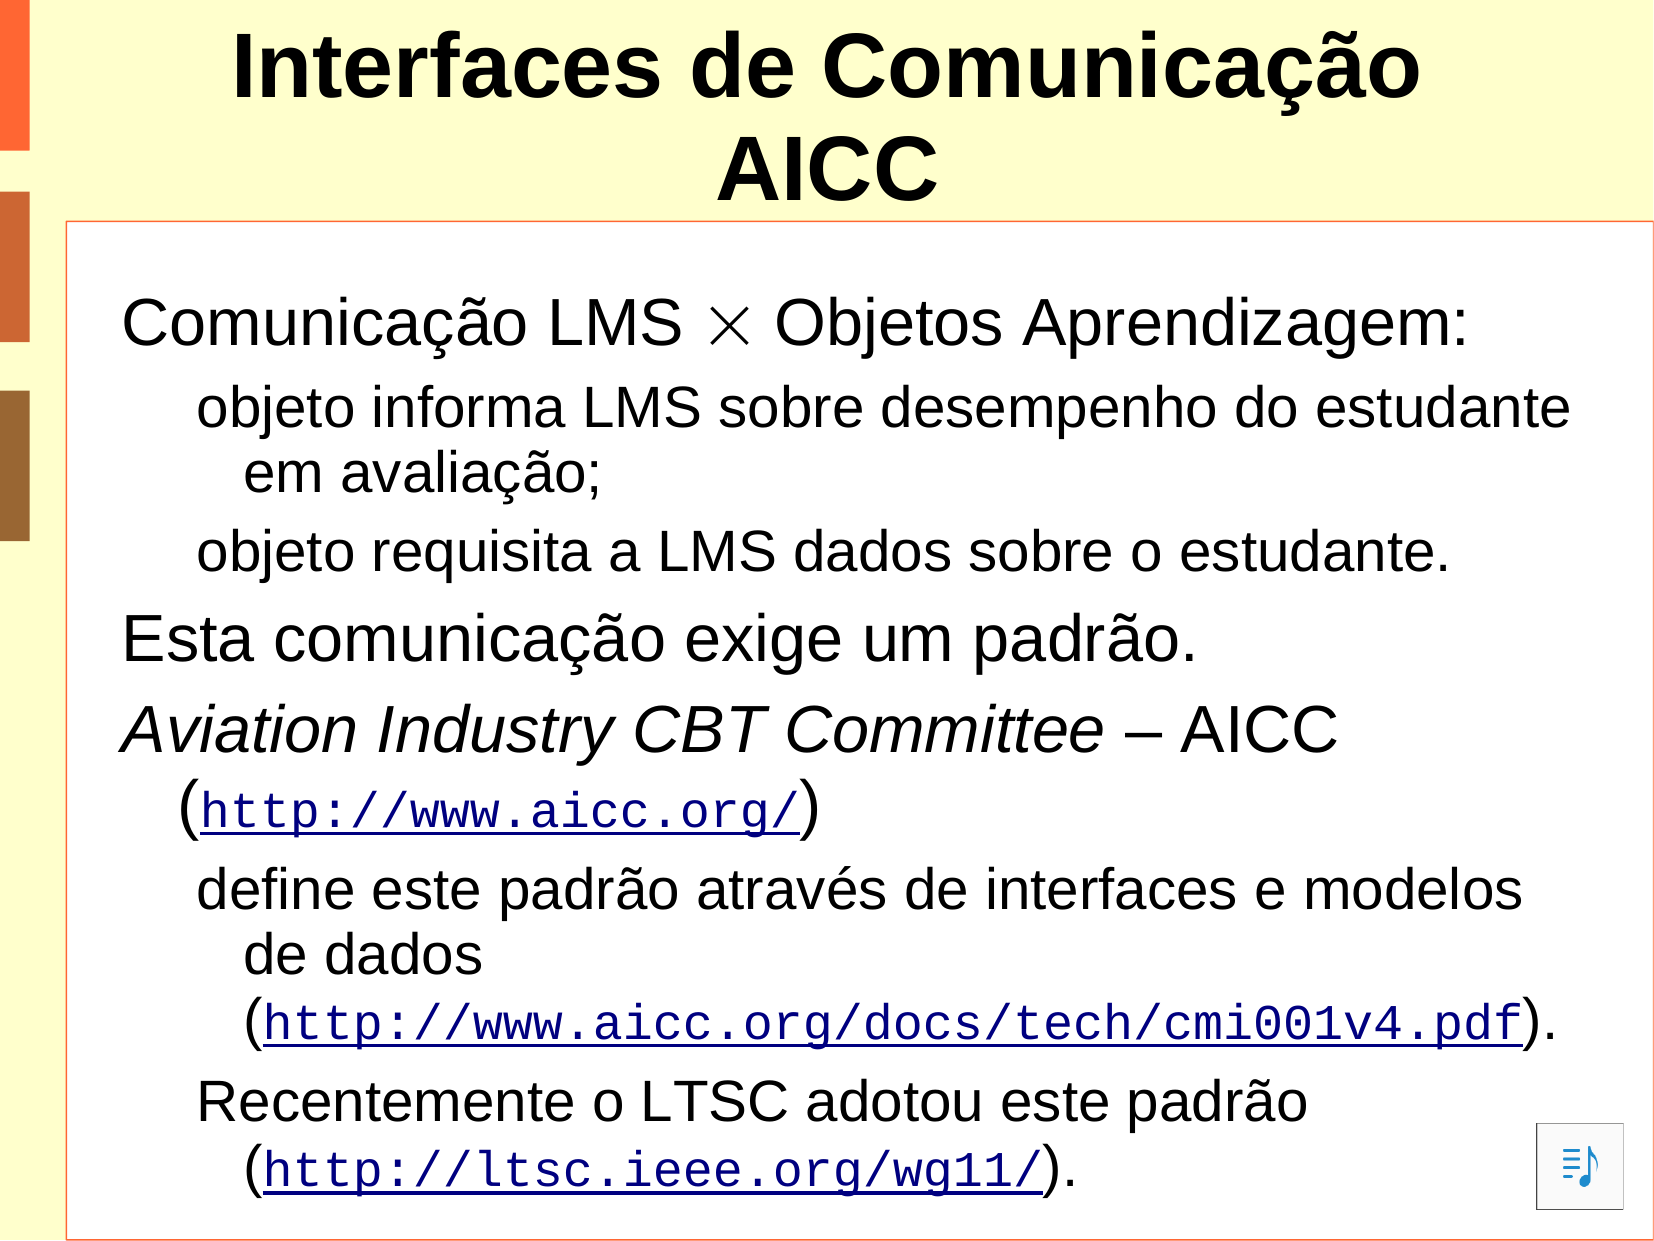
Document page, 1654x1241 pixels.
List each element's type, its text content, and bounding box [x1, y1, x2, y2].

text_box [1535, 1122, 1625, 1211]
list Comunicação LMS  Objetos Aprendizagem: objeto informa LMS sobre desempenho do estudante em avaliação; objeto requisita a LMS dados sobre o estudante. Esta comunicação exige um padrão. Aviation Industry CBT Committee – AICC (http://www.aicc.org/) define este padrão através de interfaces e modelos de dados (http://www.aicc.org/docs/tech/cmi001v4.pdf). Recentemente o LTSC adotou este padrão (http://ltsc.ieee.org/wg11/). [121, 284, 1595, 1204]
title Interfaces de Comunicação AICC [121, 14, 1534, 221]
